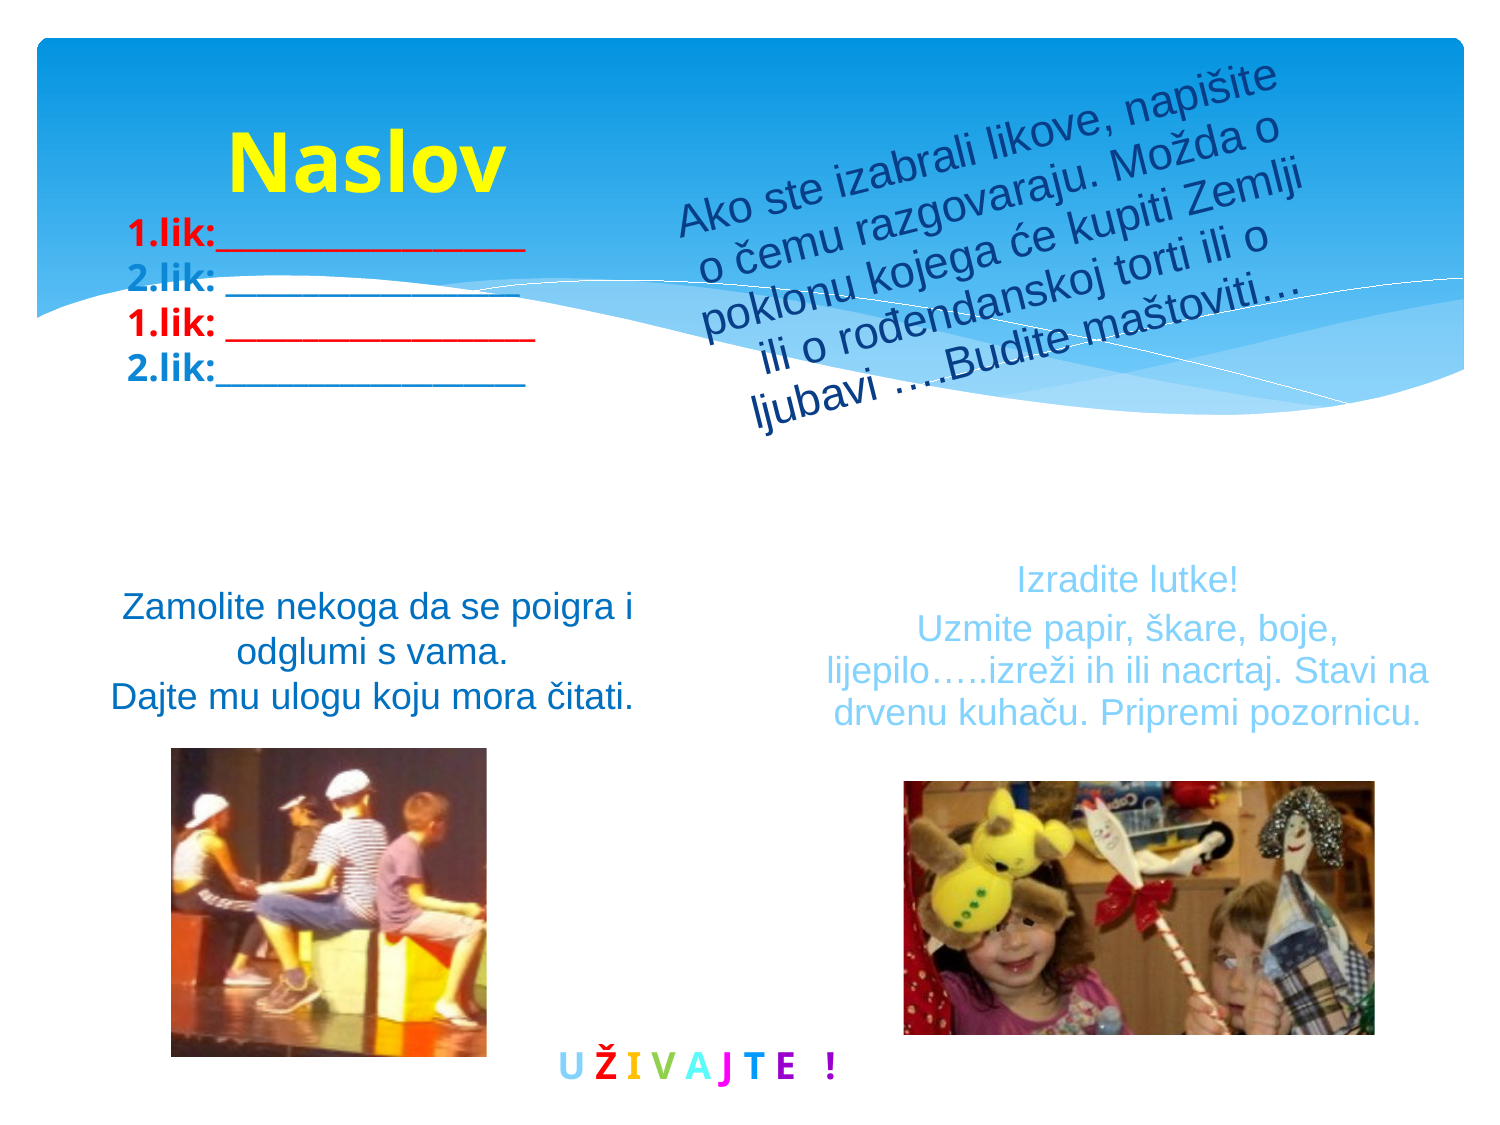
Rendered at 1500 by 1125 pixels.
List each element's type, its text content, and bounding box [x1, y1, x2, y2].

text_box Naslov 1.lik:____________________ 2.lik: ___________________ 1.lik: ____________________ 2.lik:____________________ [112, 101, 620, 397]
text_box Zamolite nekoga da se poigra i odglumi s vama. Dajte mu ulogu koju mora čitati. [88, 574, 668, 725]
picture [171, 748, 487, 1057]
picture [903, 781, 1375, 1035]
text_box Ako ste izabrali likove, napišite o čemu razgovaraju. Možda o poklonu kojega će kupiti Zemlji ili o rođendanskoj torti ili o ljubavi ….Budite maštoviti… [646, 34, 1374, 525]
text_box Izradite lutke! Uzmite papir, škare, boje, lijepilo…..izreži ih ili nacrtaj. Stavi na drvenu kuhaču. Pripremi pozornicu. [797, 550, 1459, 764]
text_box U Ž I V A J T E ! [466, 1034, 927, 1095]
